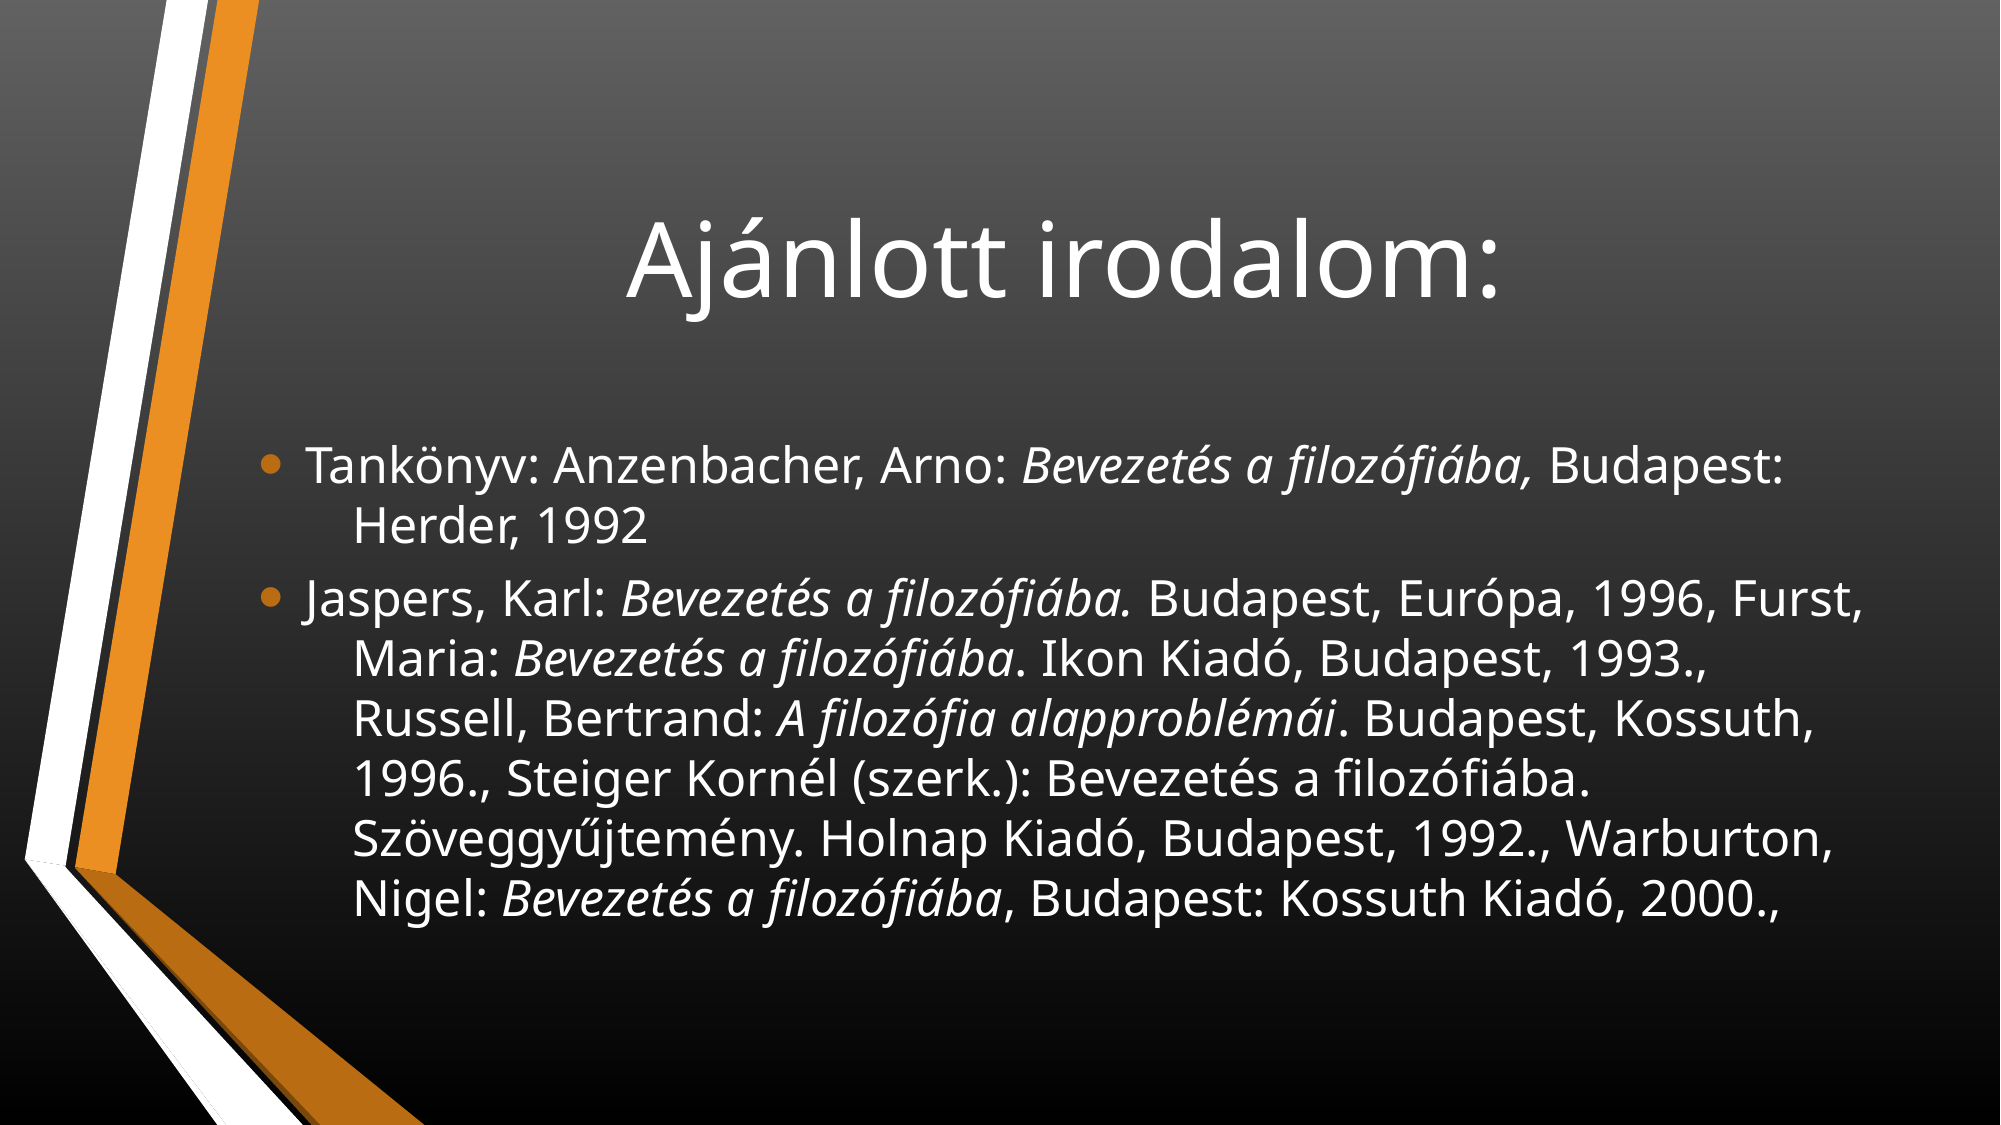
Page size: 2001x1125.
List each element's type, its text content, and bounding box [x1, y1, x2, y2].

title Ajánlott irodalom: [243, 112, 1887, 337]
list Tankönyv: Anzenbacher, Arno: Bevezetés a filozófiába, Budapest: Herder, 1992 Jaspers, Karl: Bevezetés a filozófiába. Budapest, Európa, 1996, Furst, Maria: Bevezetés a filozófiába. Ikon Kiadó, Budapest, 1993., Russell, Bertrand: A filozófia alapproblémái. Budapest, Kossuth, 1996., Steiger Kornél (szerk.): Bevezetés a filozófiába. Szöveggyűjtemény. Holnap Kiadó, Budapest, 1992., Warburton, Nigel: Bevezetés a filozófiába, Budapest: Kossuth Kiadó, 2000., [243, 337, 1887, 1023]
